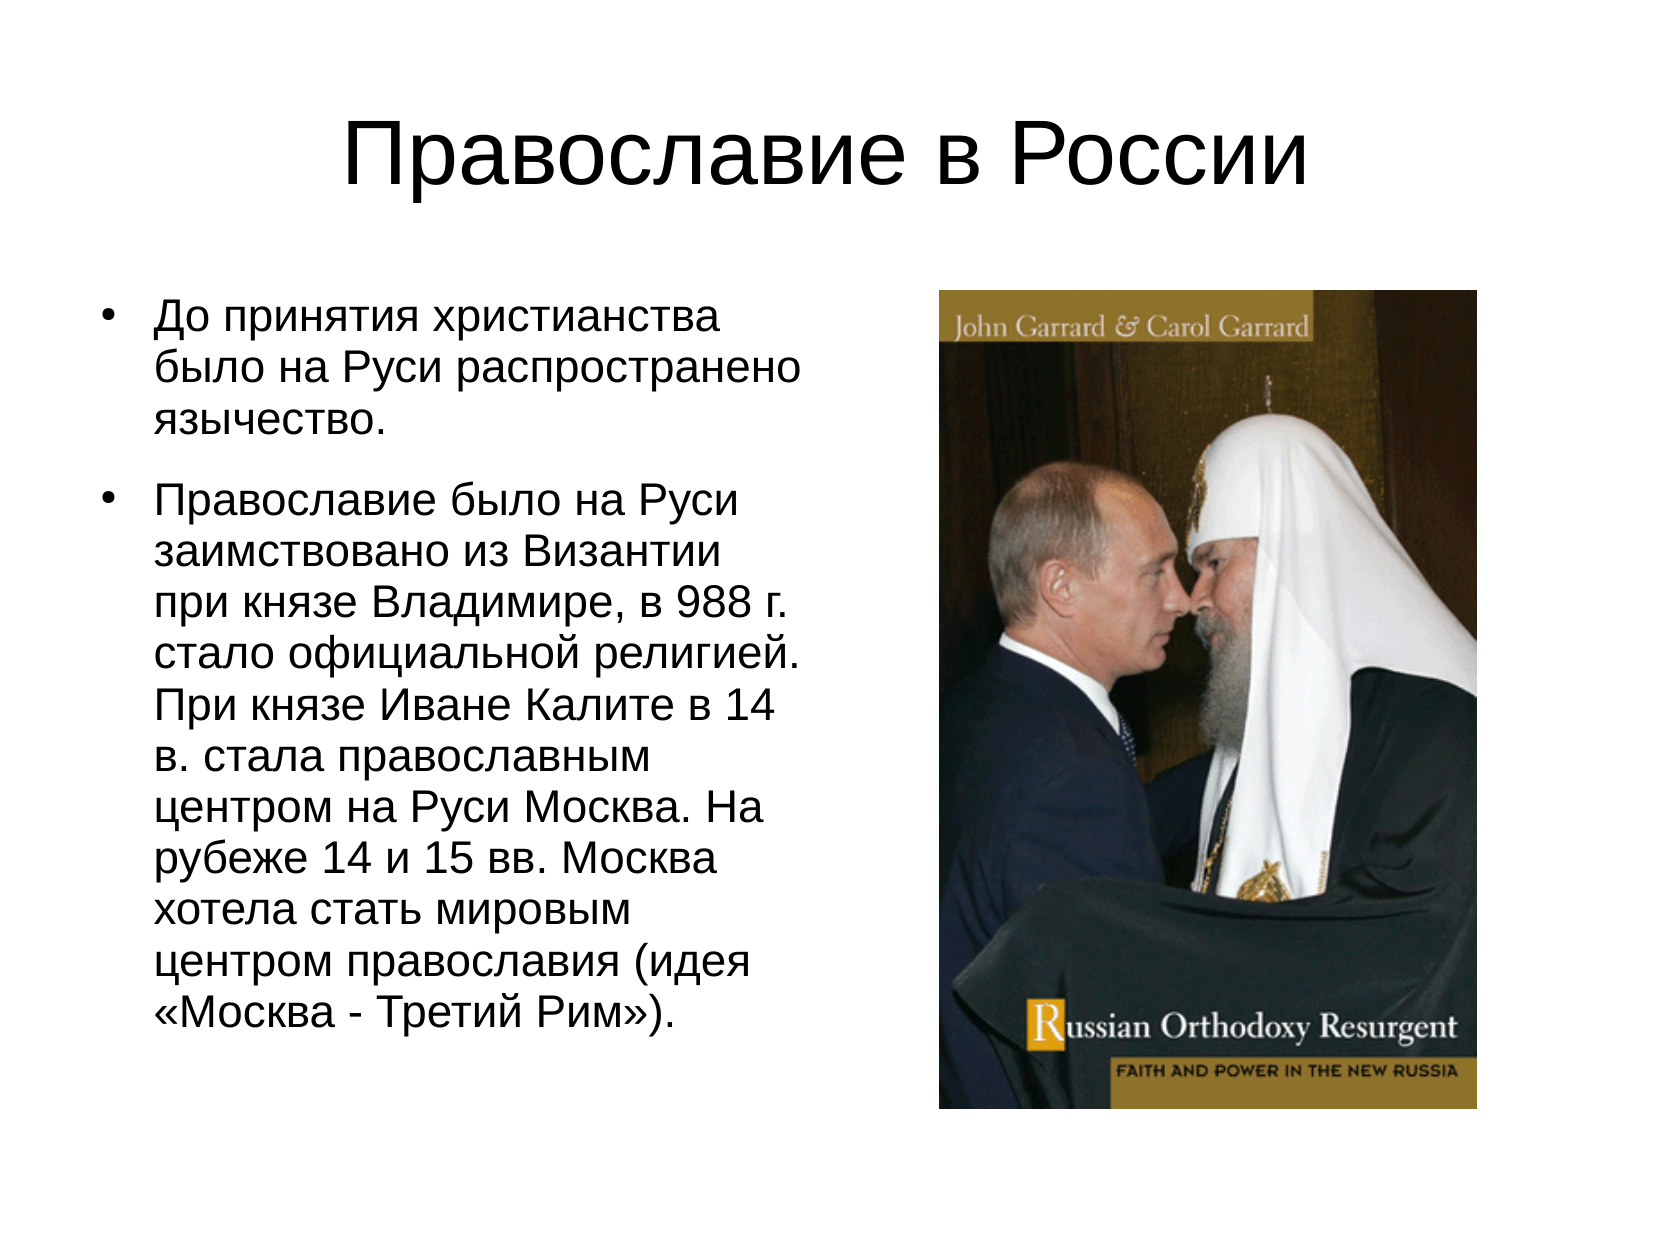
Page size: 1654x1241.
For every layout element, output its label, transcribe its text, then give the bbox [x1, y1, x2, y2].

list До принятия христианства было на Руси распространено язычество. Православие было на Руси заимствовано из Византии при князе Владимире, в 988 г. стало официальной религией. При князе Иване Калите в 14 в. стала православным центром на Руси Москва. На рубеже 14 и 15 вв. Москва хотела стать мировым центром православия (идея «Москва - Третий Рим»). [82, 290, 809, 1109]
picture [939, 290, 1477, 1109]
title Православие в России [82, 49, 1571, 257]
